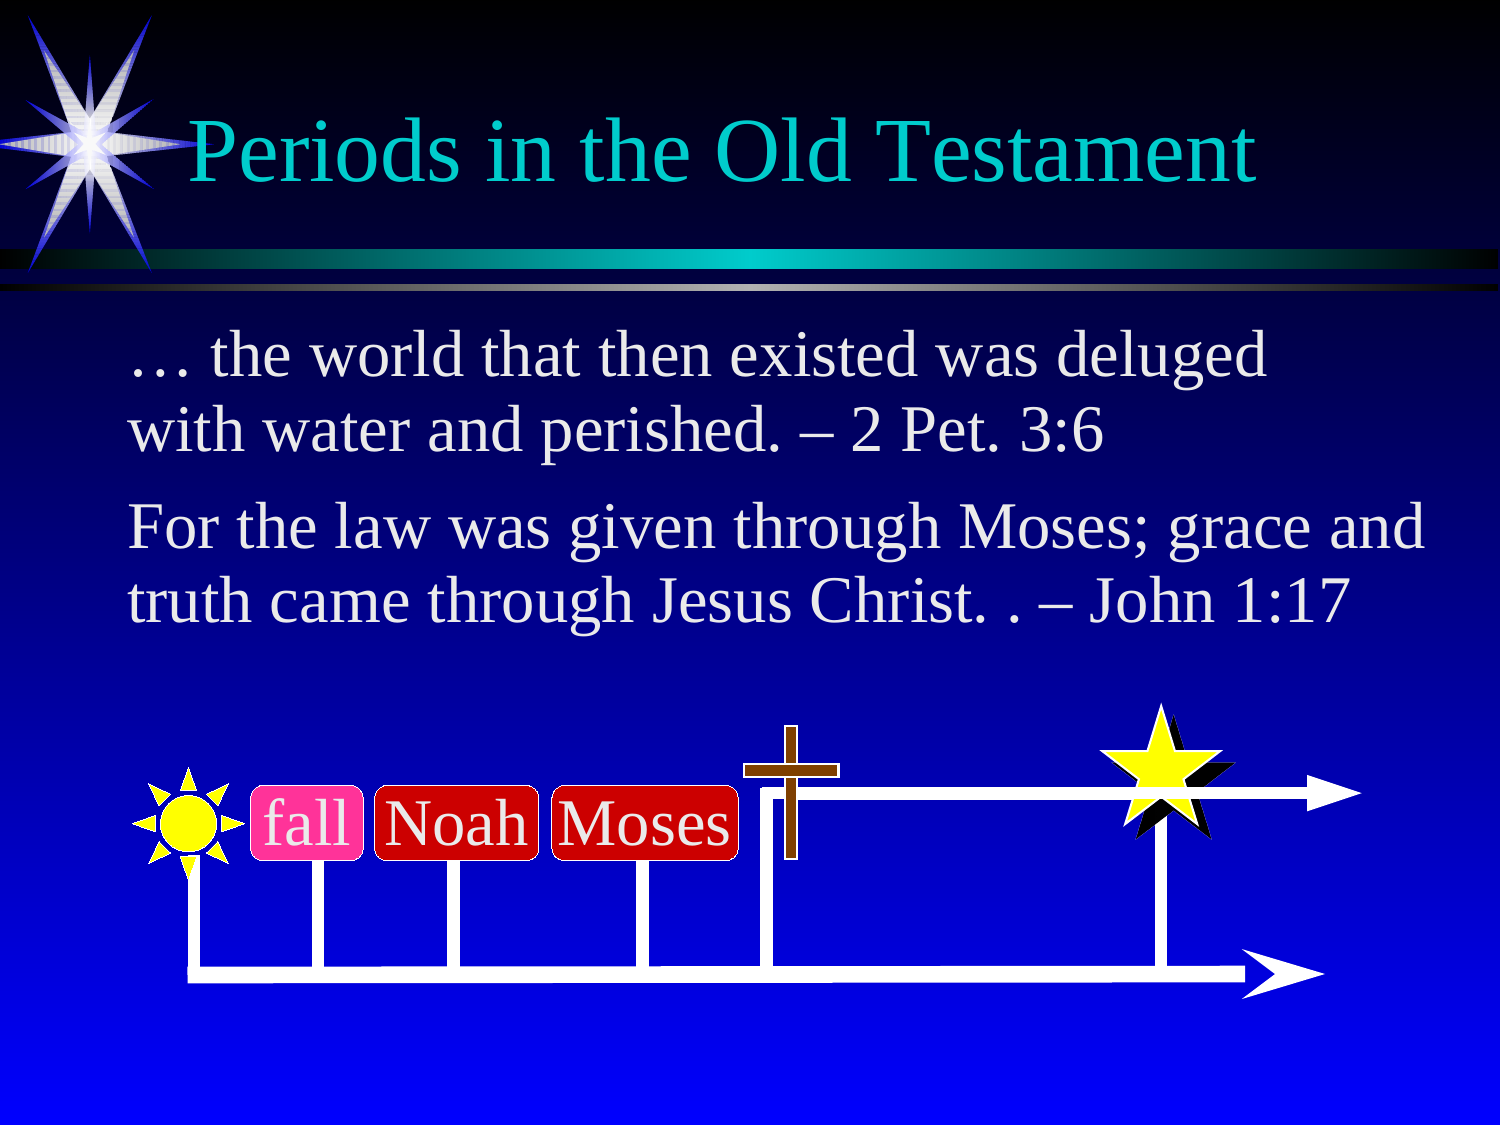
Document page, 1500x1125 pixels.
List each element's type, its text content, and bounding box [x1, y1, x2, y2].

text_box [206, 841, 229, 864]
text_box [221, 815, 245, 832]
text_box … the world that then existed was deluged with water and perished. – 2 Pet. 3:6 [112, 310, 1351, 473]
text_box [206, 783, 229, 806]
text_box [743, 726, 839, 860]
text_box fall [250, 785, 364, 861]
text_box [1125, 799, 1159, 825]
text_box [180, 856, 197, 880]
text_box [132, 815, 156, 832]
title Periods in the Old Testament [187, 56, 1463, 244]
text_box For the law was given through Moses; grace and truth came through Jesus Christ. . – John 1:17 [112, 481, 1463, 645]
text_box Moses [551, 785, 739, 861]
text_box [148, 841, 171, 864]
text_box Noah [374, 785, 539, 861]
text_box [1164, 799, 1198, 825]
text_box [160, 795, 217, 852]
text_box [148, 783, 171, 806]
text_box [180, 767, 197, 791]
text_box [1102, 706, 1221, 787]
